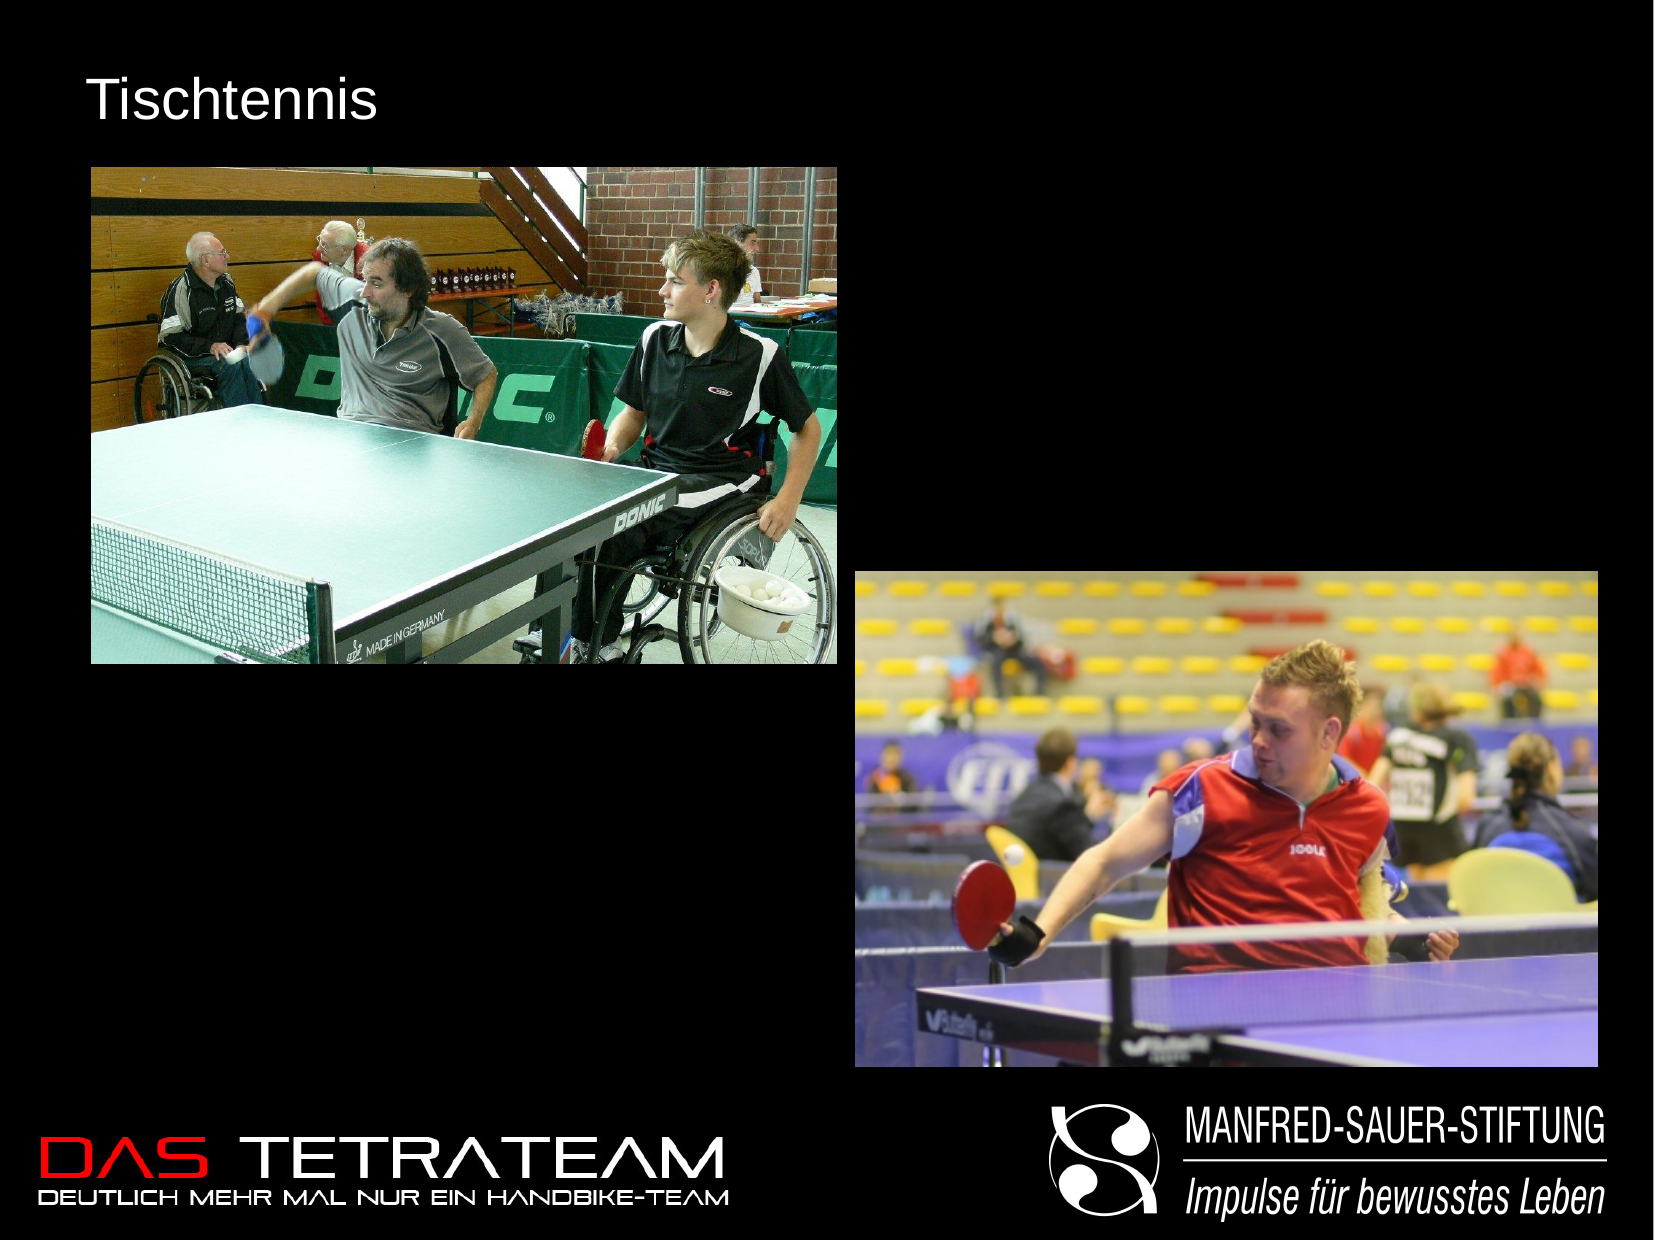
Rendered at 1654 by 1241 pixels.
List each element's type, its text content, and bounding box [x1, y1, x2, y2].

picture [91, 167, 837, 664]
picture [855, 571, 1598, 1067]
text_box Tischtennis [70, 59, 1170, 139]
picture [16, 1121, 762, 1216]
picture [1049, 1104, 1607, 1222]
